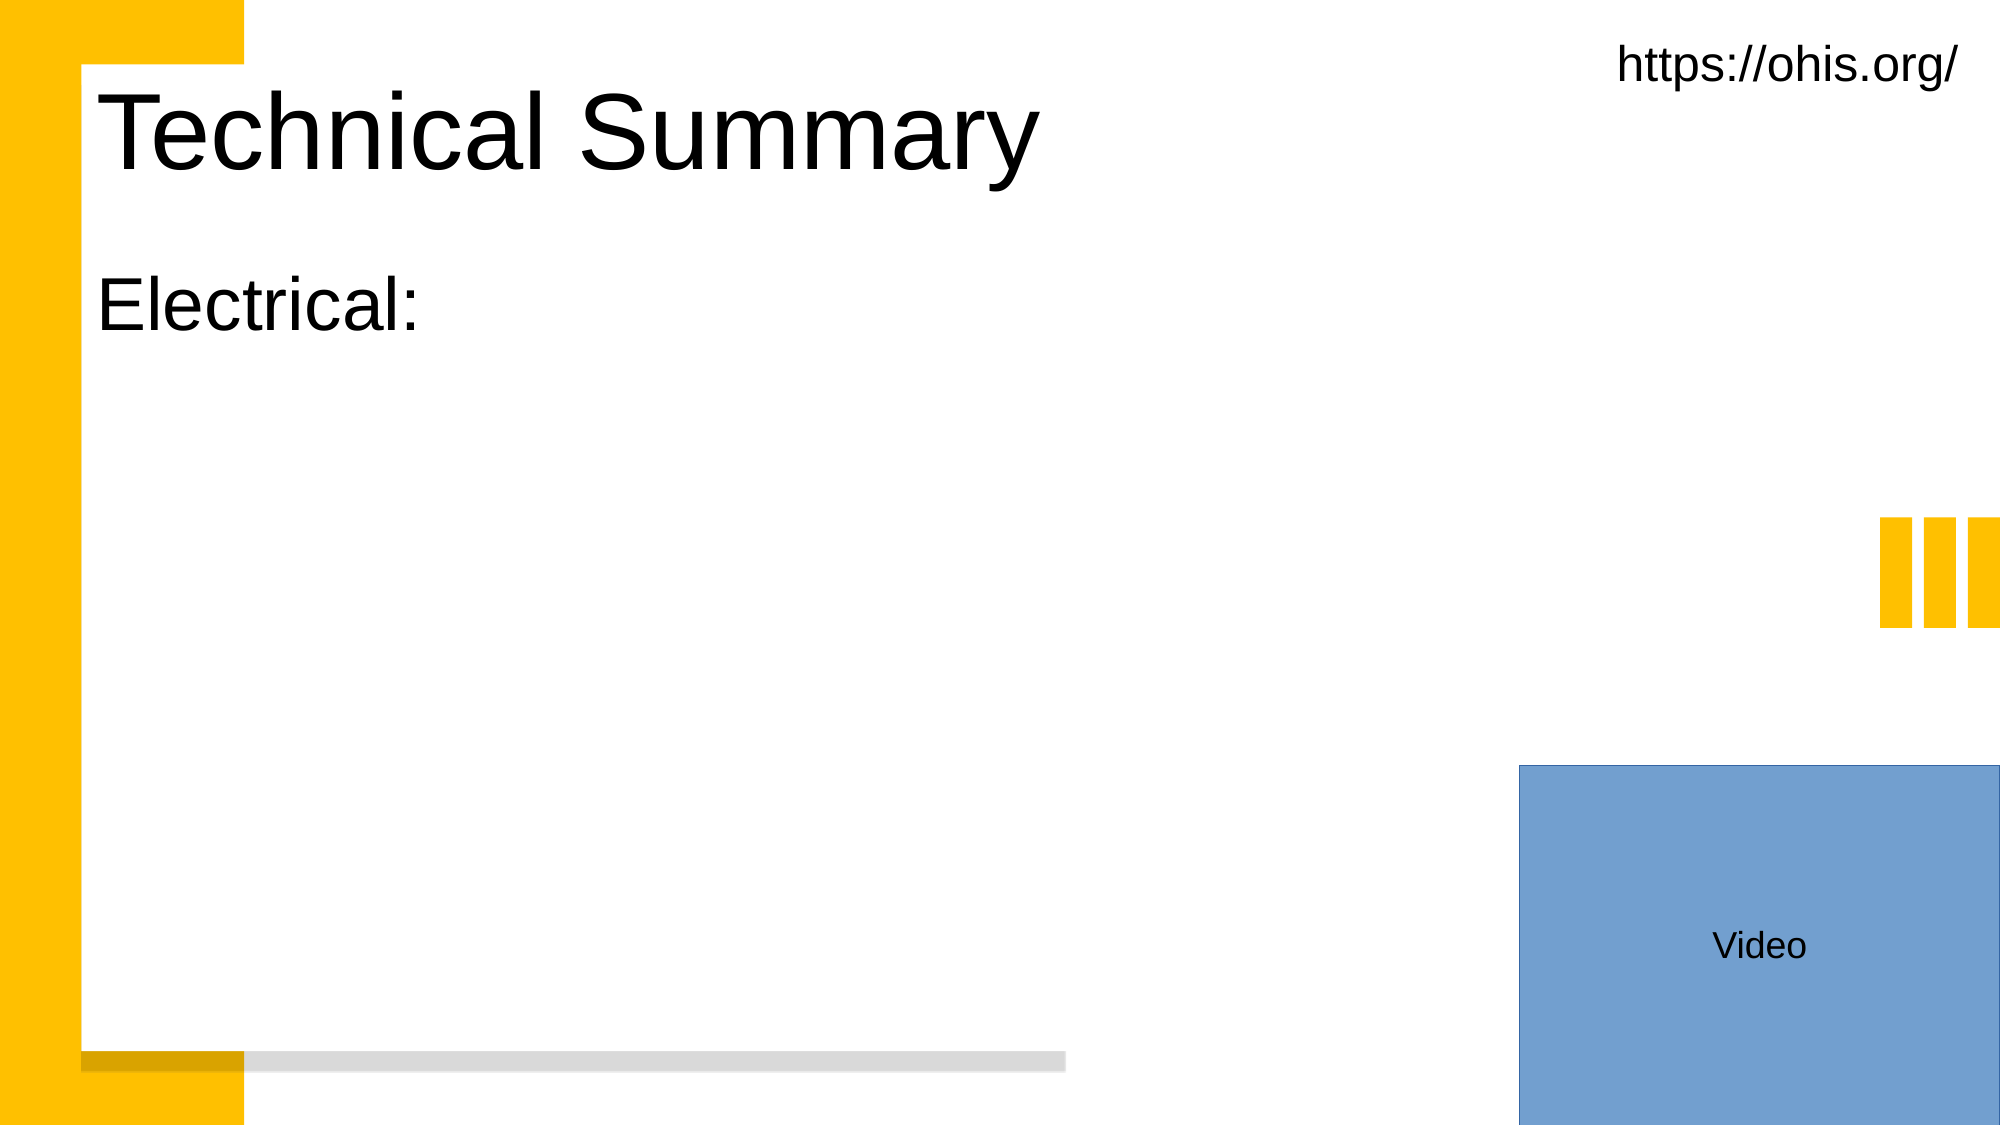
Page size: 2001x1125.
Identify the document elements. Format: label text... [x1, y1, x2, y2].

text_box Technical Summary [81, 64, 1921, 201]
text_box https://ohis.org/ [1590, 29, 1974, 105]
text_box Electrical: [81, 254, 1516, 1036]
text_box [0, 0, 2000, 1125]
text_box Video [1519, 765, 2000, 1125]
